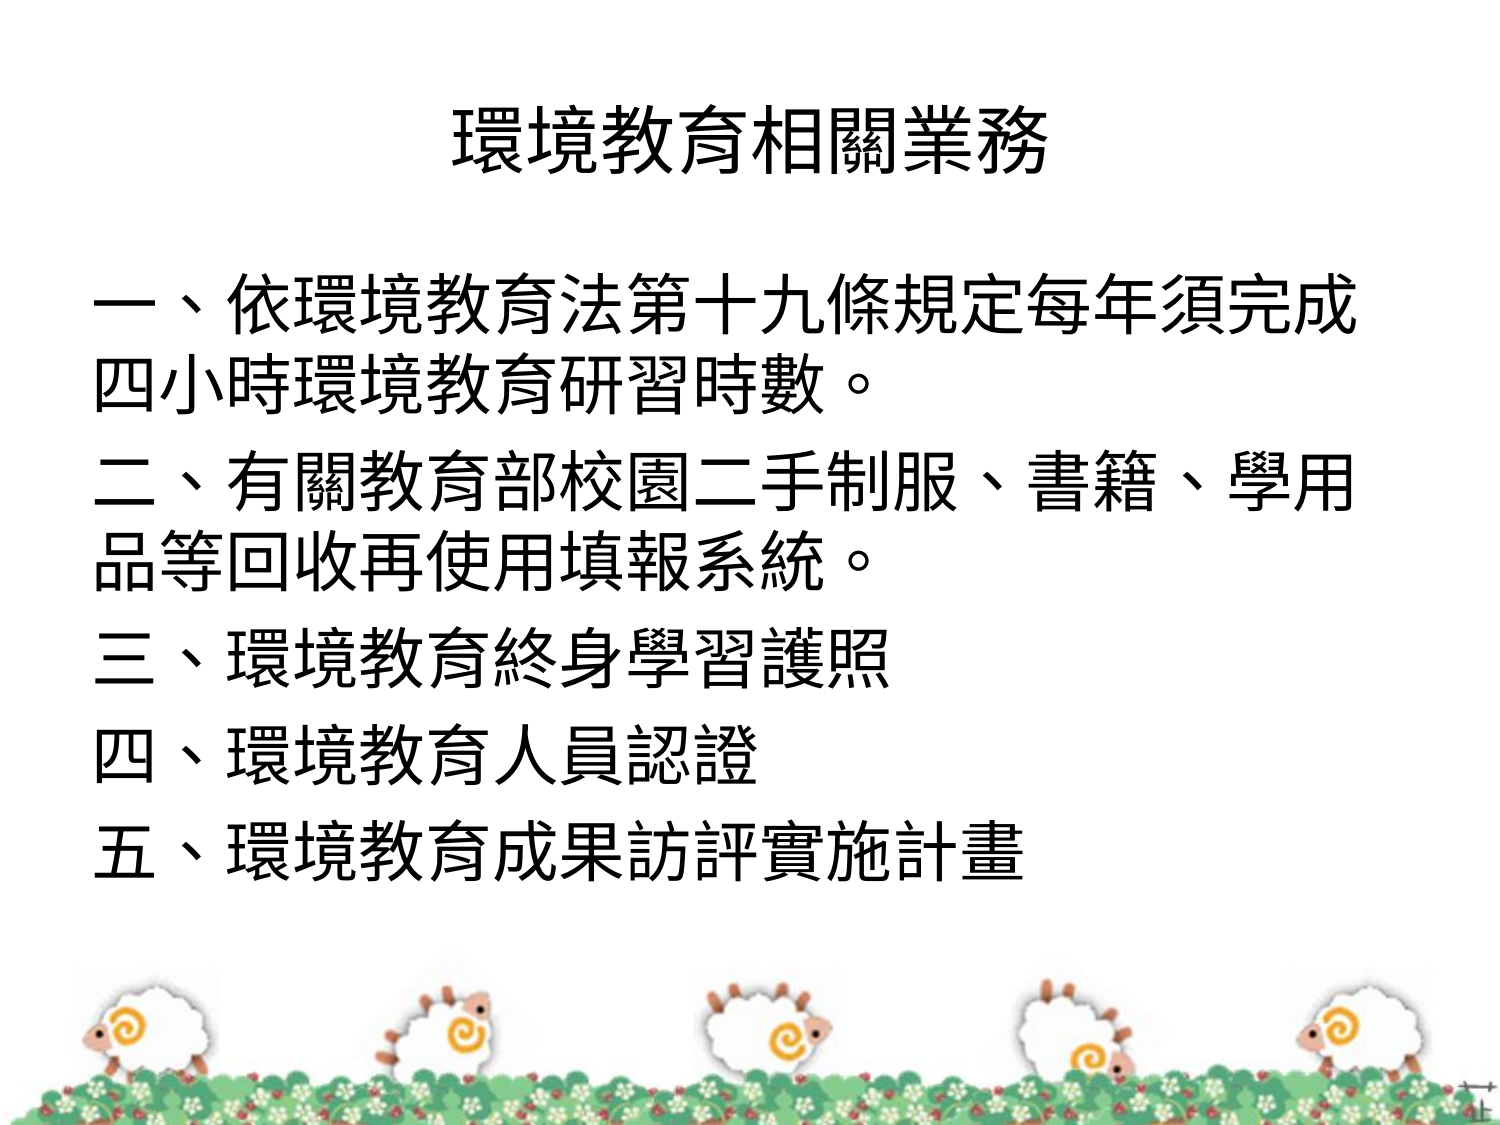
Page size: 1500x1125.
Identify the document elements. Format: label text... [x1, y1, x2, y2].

picture [0, 645, 1500, 1125]
list 一、依環境教育法第十九條規定每年須完成四小時環境教育研習時數。 二、有關教育部校園二手制服、書籍、學用品等回收再使用填報系統。 三、環境教育終身學習護照 四、環境教育人員認證 五、環境教育成果訪評實施計畫 [76, 255, 1427, 998]
title 環境教育相關業務 [75, 45, 1426, 233]
